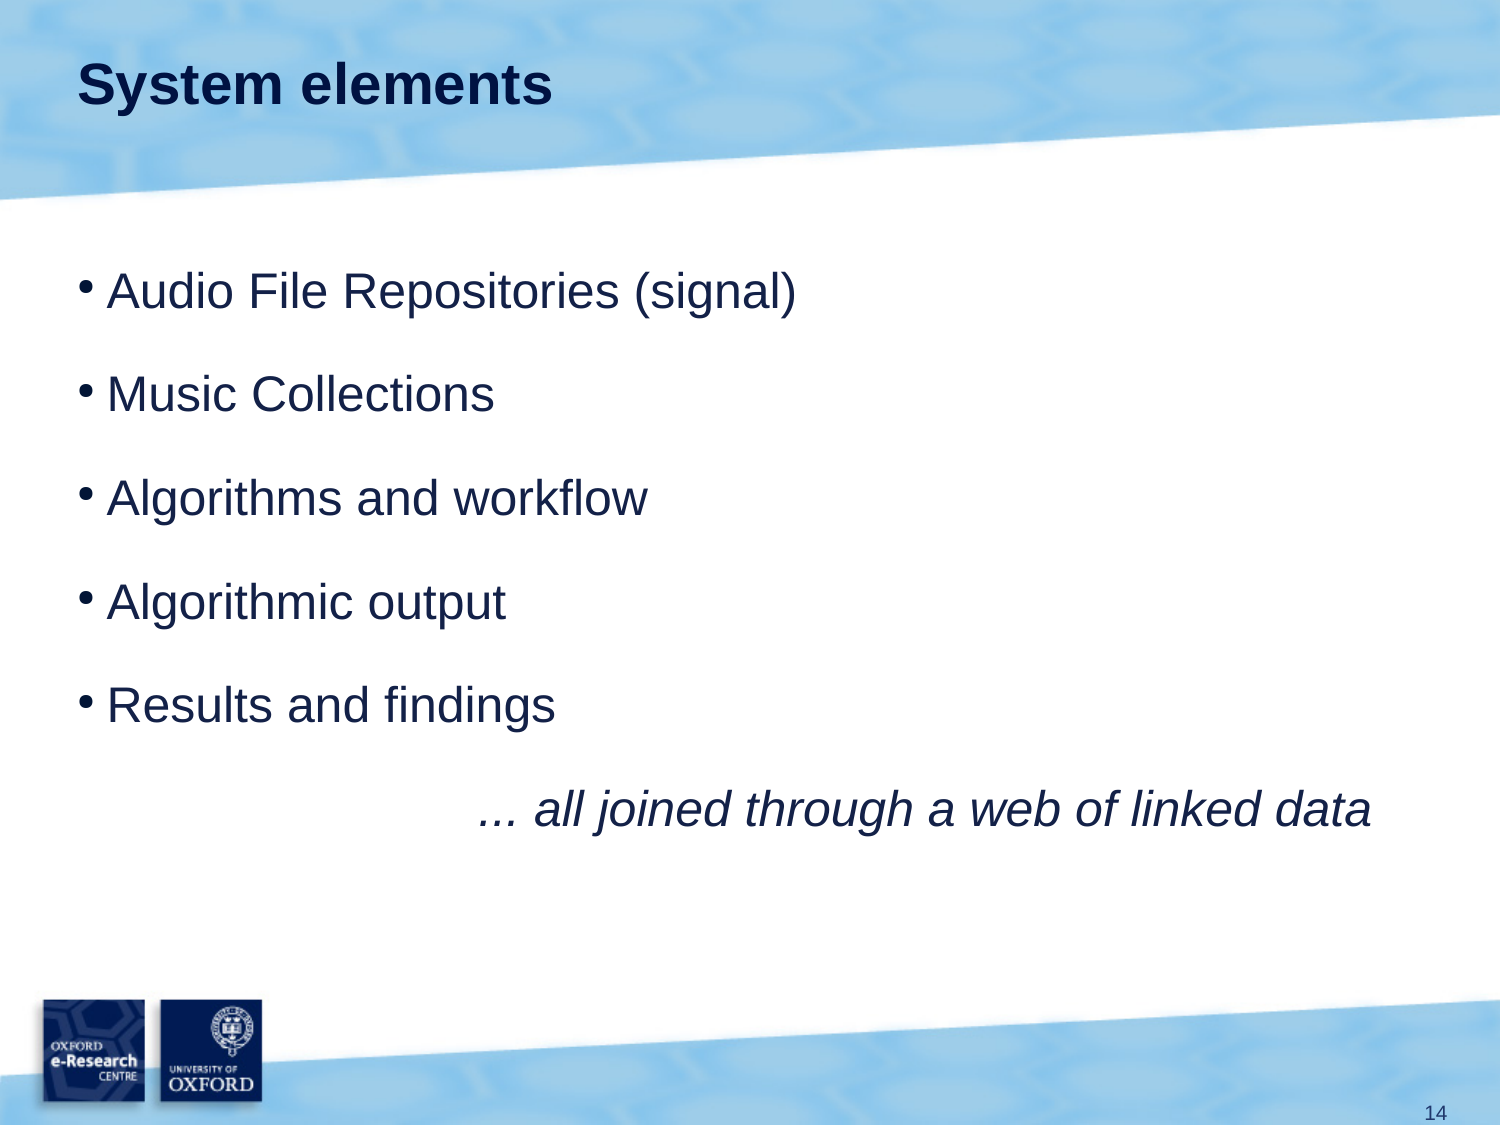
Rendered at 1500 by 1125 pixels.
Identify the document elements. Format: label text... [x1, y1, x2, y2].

picture [0, 0, 1500, 213]
title System elements [62, 24, 1409, 138]
picture [0, 944, 1500, 1125]
list Audio File Repositories (signal) Music Collections Algorithms and workflow Algorithmic output Results and findings ... all joined through a web of linked data [62, 250, 1388, 972]
